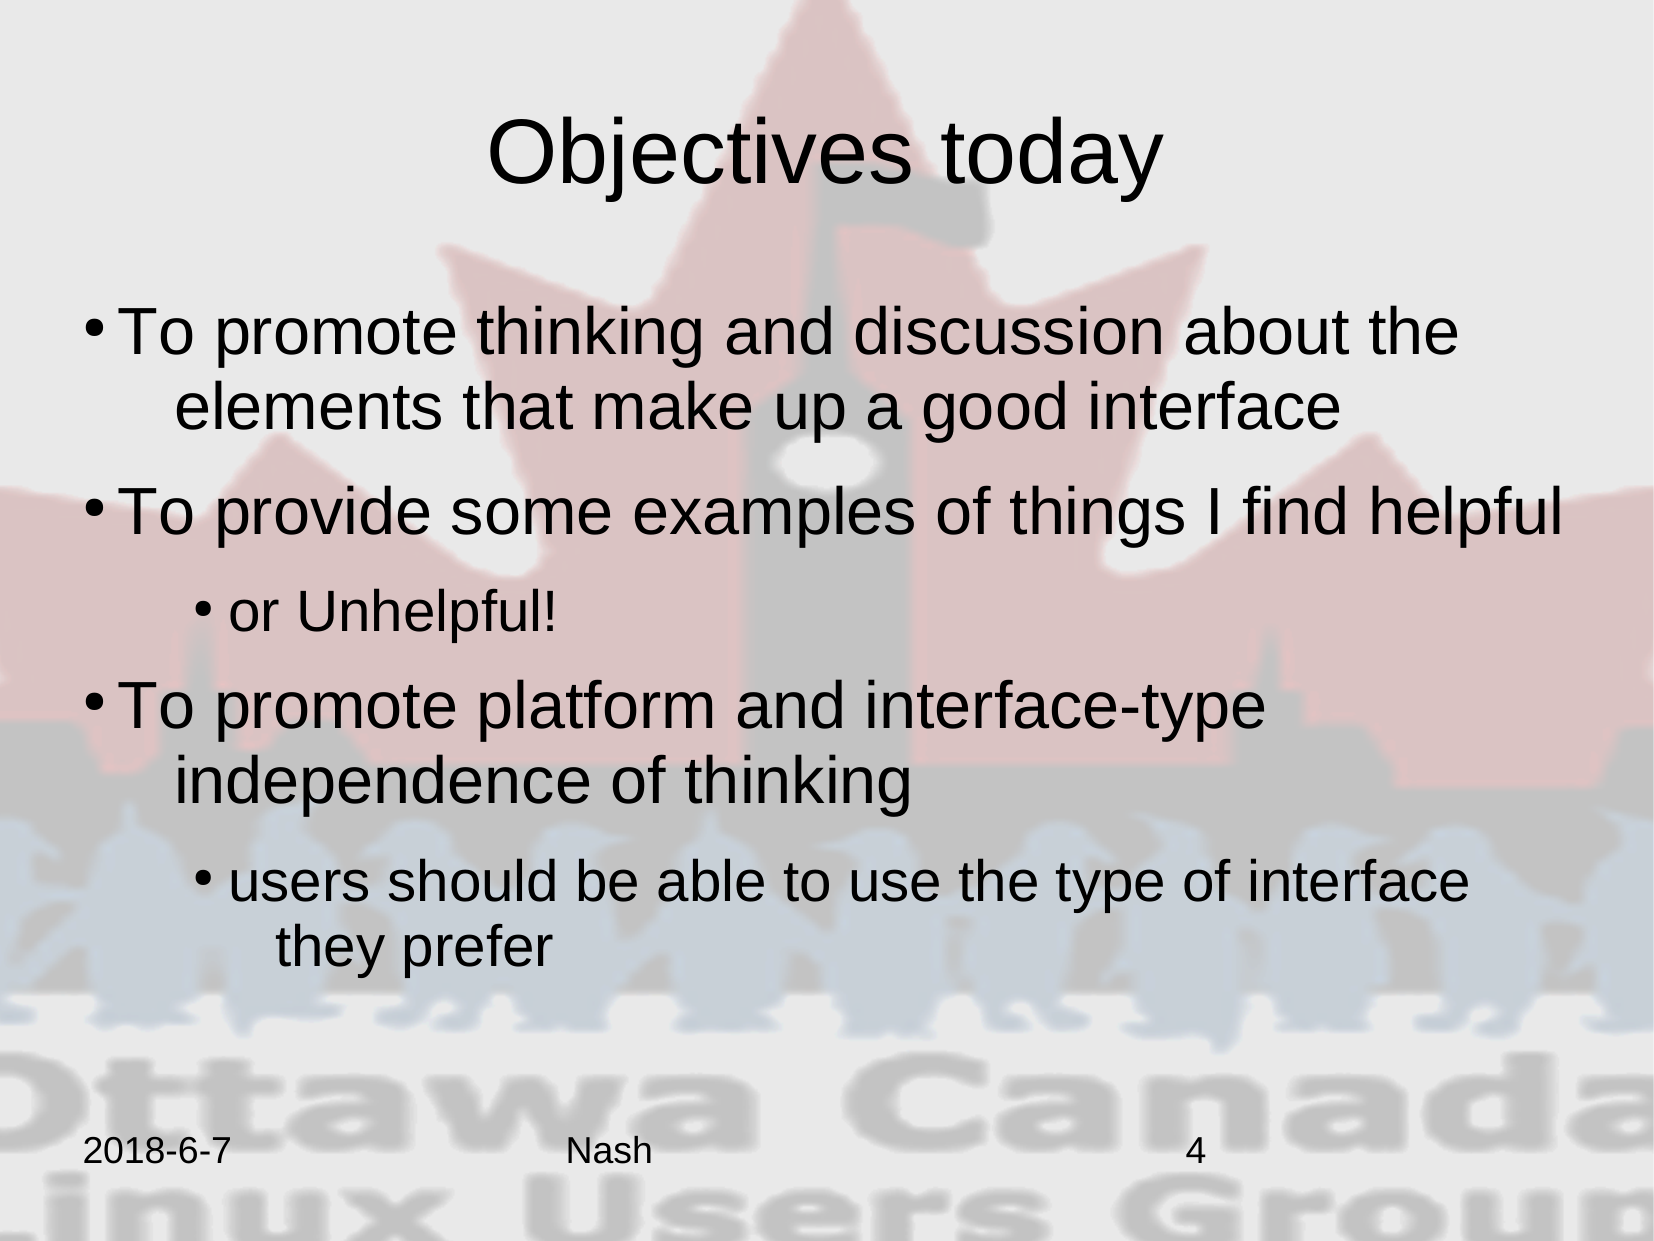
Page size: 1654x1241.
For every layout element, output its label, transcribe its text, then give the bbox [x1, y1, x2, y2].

picture [0, 0, 1654, 1241]
title Objectives today [82, 49, 1570, 256]
list To promote thinking and discussion about the elements that make up a good interface To provide some examples of things I find helpful or Unhelpful! To promote platform and interface-type independence of thinking users should be able to use the type of interface they prefer [82, 290, 1570, 1009]
